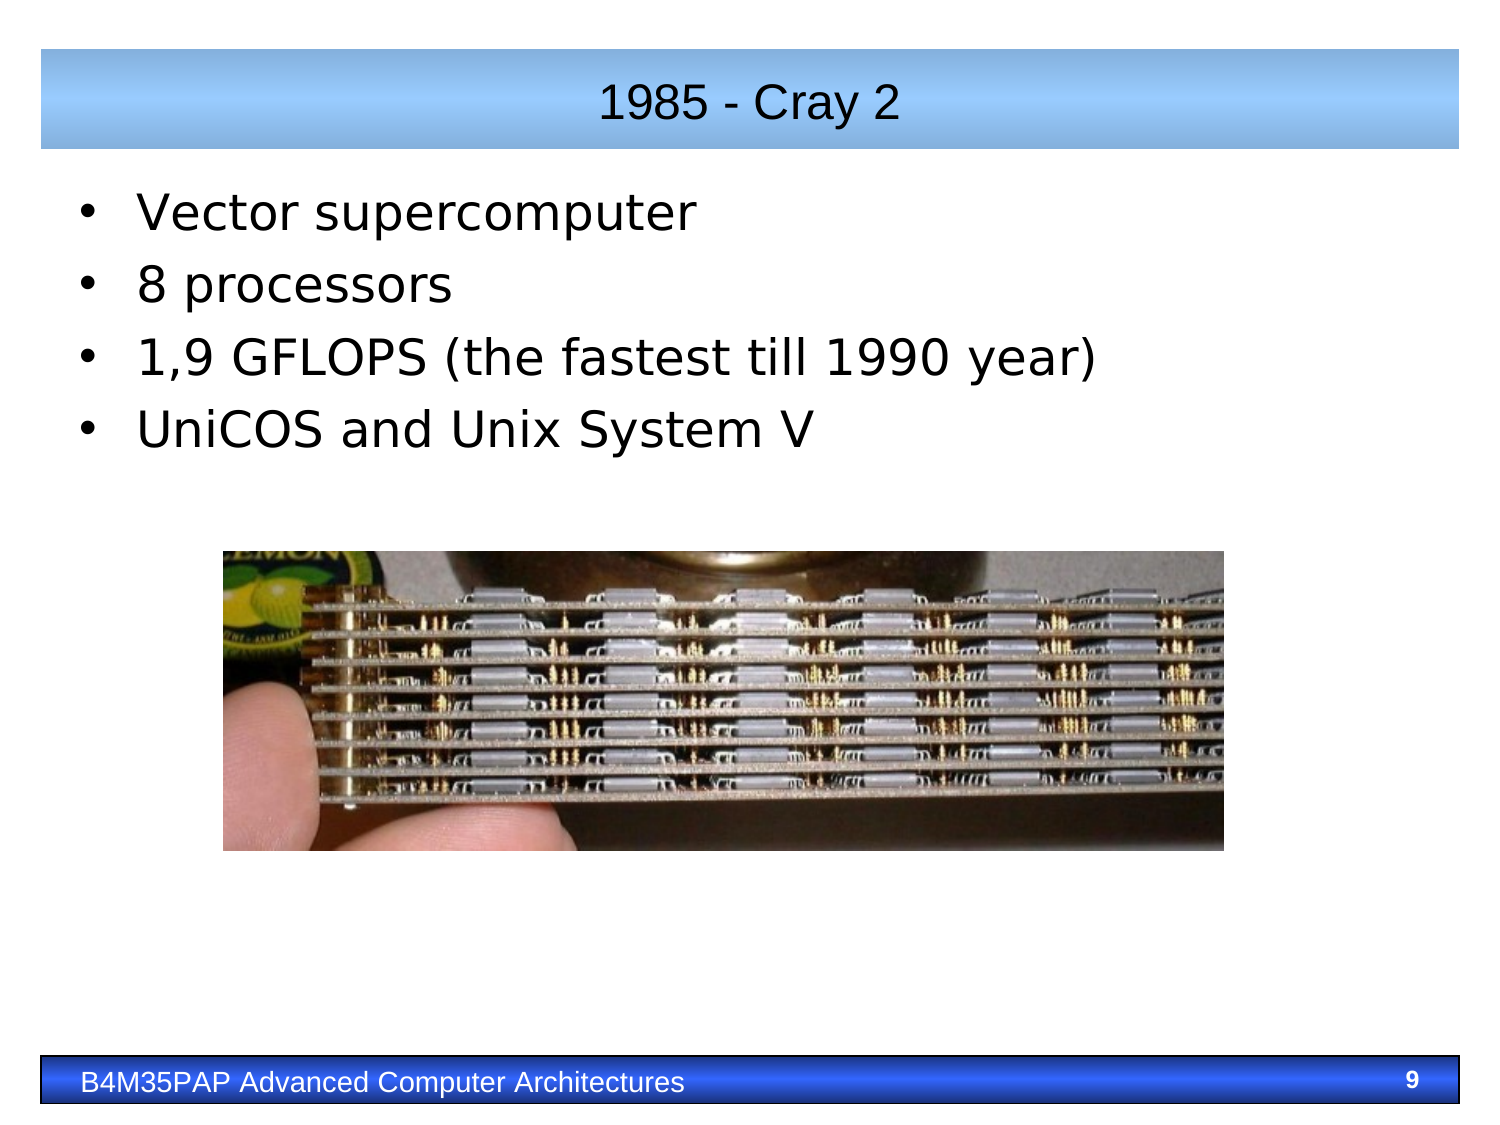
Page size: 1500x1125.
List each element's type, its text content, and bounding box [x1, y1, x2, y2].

picture [223, 551, 1224, 851]
list Vector supercomputer 8 processors 1,9 GFLOPS (the fastest till 1990 year) UniCOS and Unix System V [64, 172, 1436, 1000]
title 1985 - Cray 2 [41, 49, 1459, 149]
